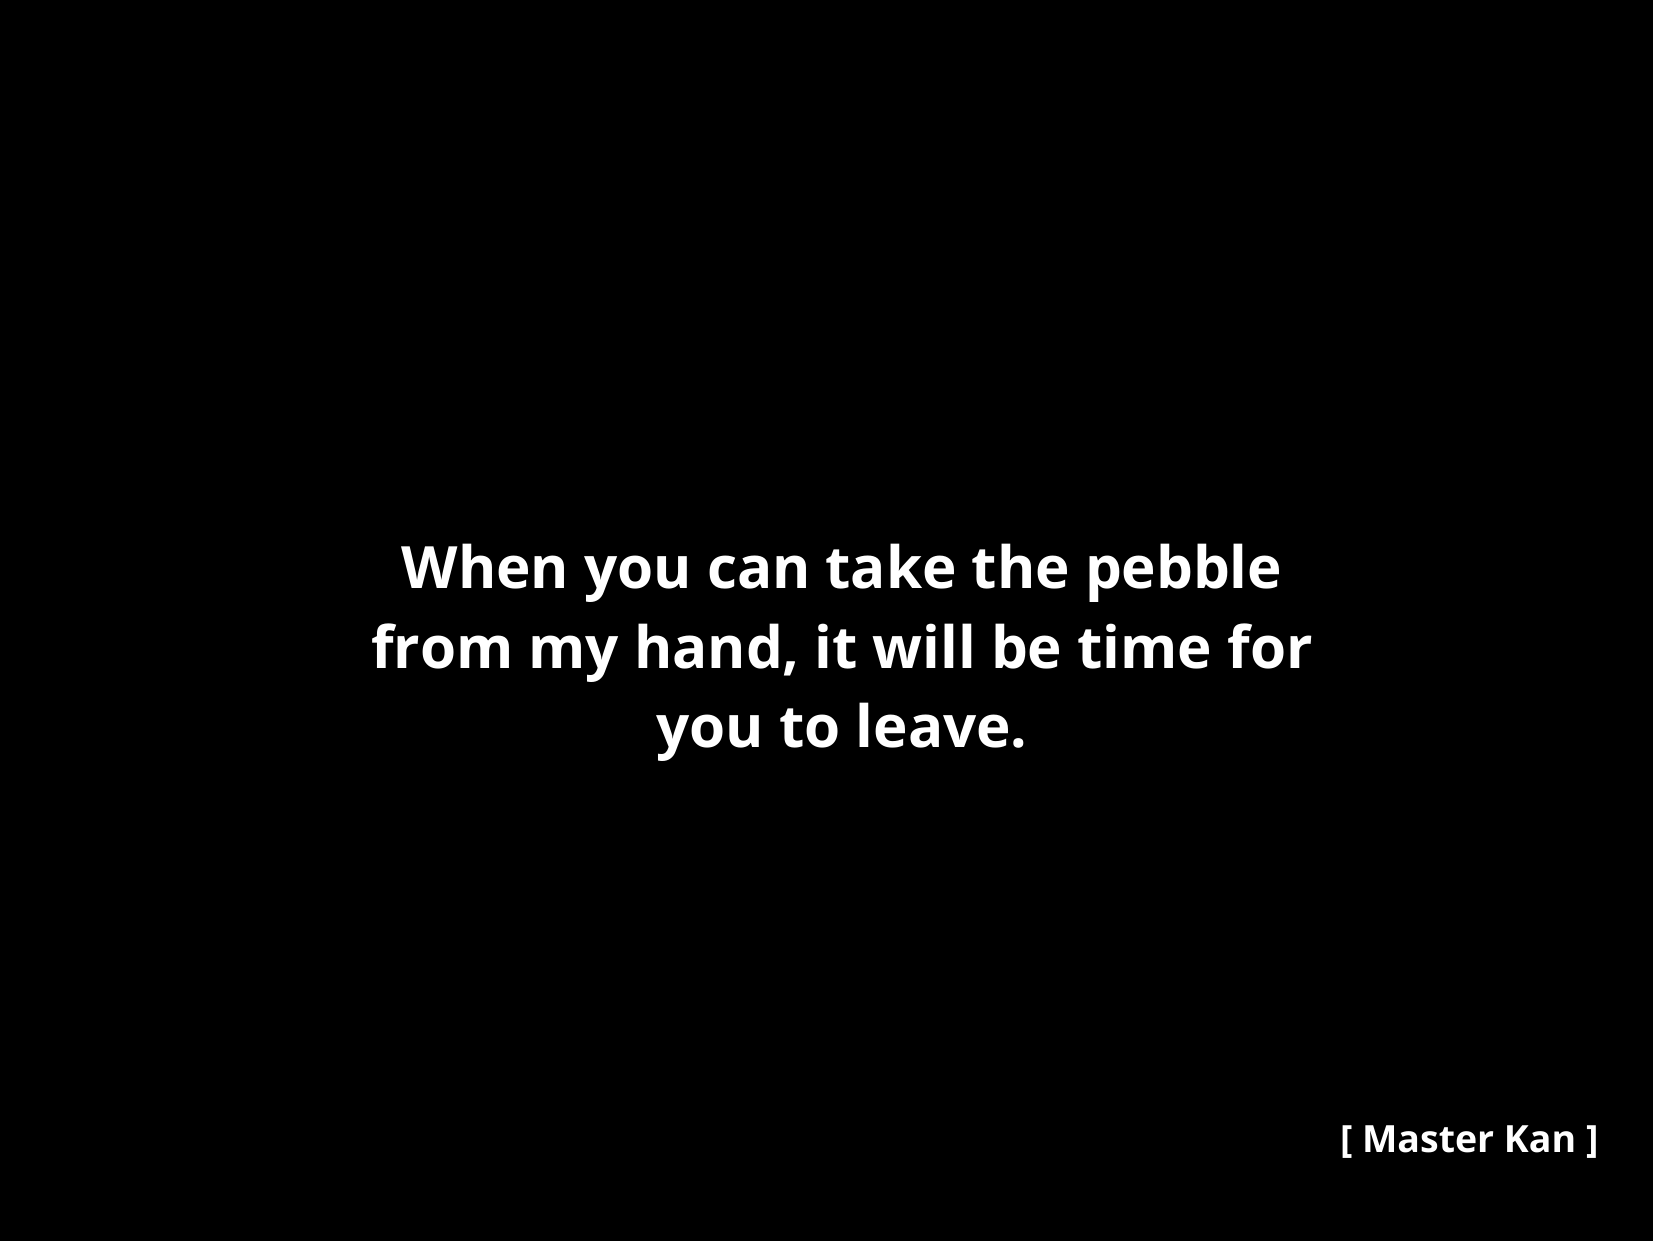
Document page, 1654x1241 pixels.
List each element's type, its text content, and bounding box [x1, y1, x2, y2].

text_box [ Master Kan ] [1325, 1105, 1653, 1165]
text_box When you can take the pebble from my hand, it will be time for you to leave. [335, 519, 1349, 673]
